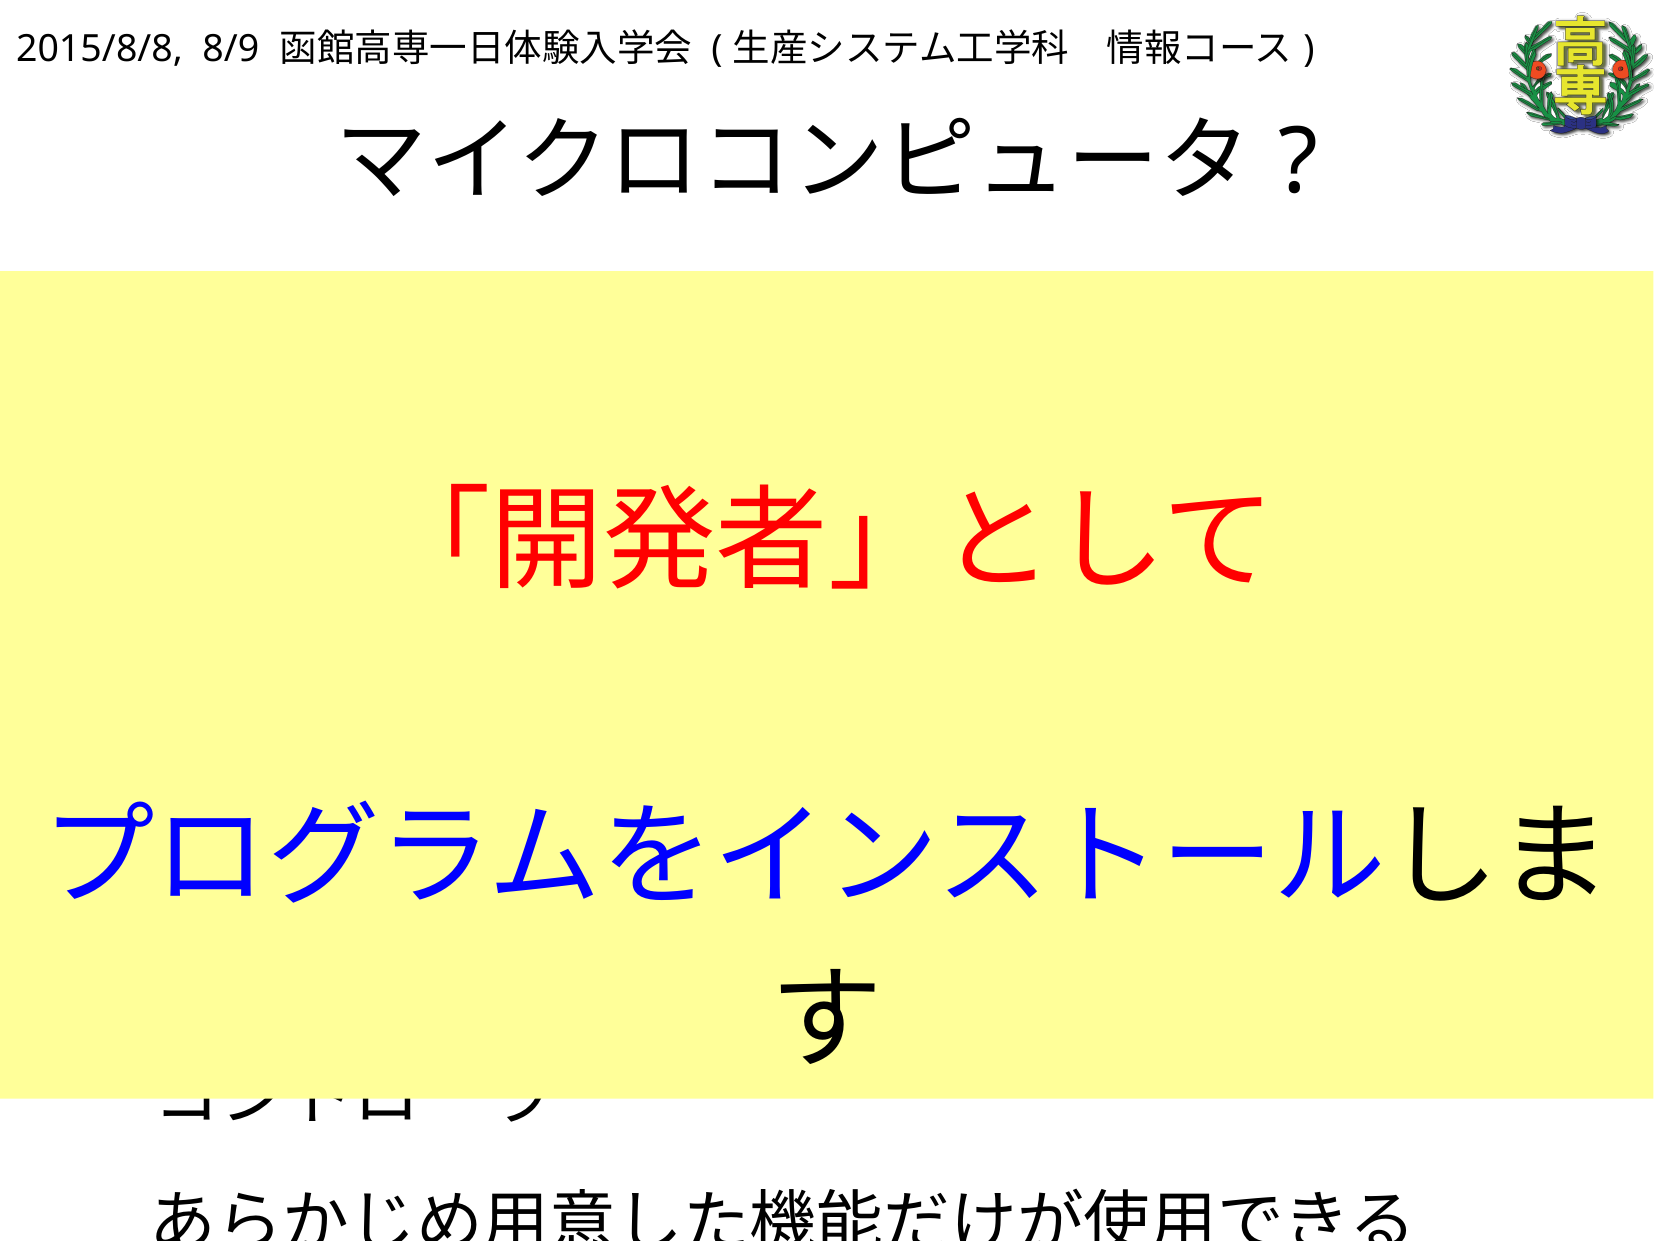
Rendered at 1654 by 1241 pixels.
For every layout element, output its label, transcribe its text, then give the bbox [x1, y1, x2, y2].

picture [1506, 0, 1654, 157]
list 「マイクロコンピュータ」ではありません コンピュータ あとからプログラムを追加できる ユーザの判断で機能を増やすことができる (ユーザがプログラムをインストールする) コントローラ あらかじめ用意した機能だけが使用できる ユーザがプログラムをインストールすることはできない [82, 1099, 1640, 1172]
title マイクロコンピュータ? [82, 49, 1571, 257]
text_box 「開発者」として プログラムをインストールします [0, 271, 1654, 884]
